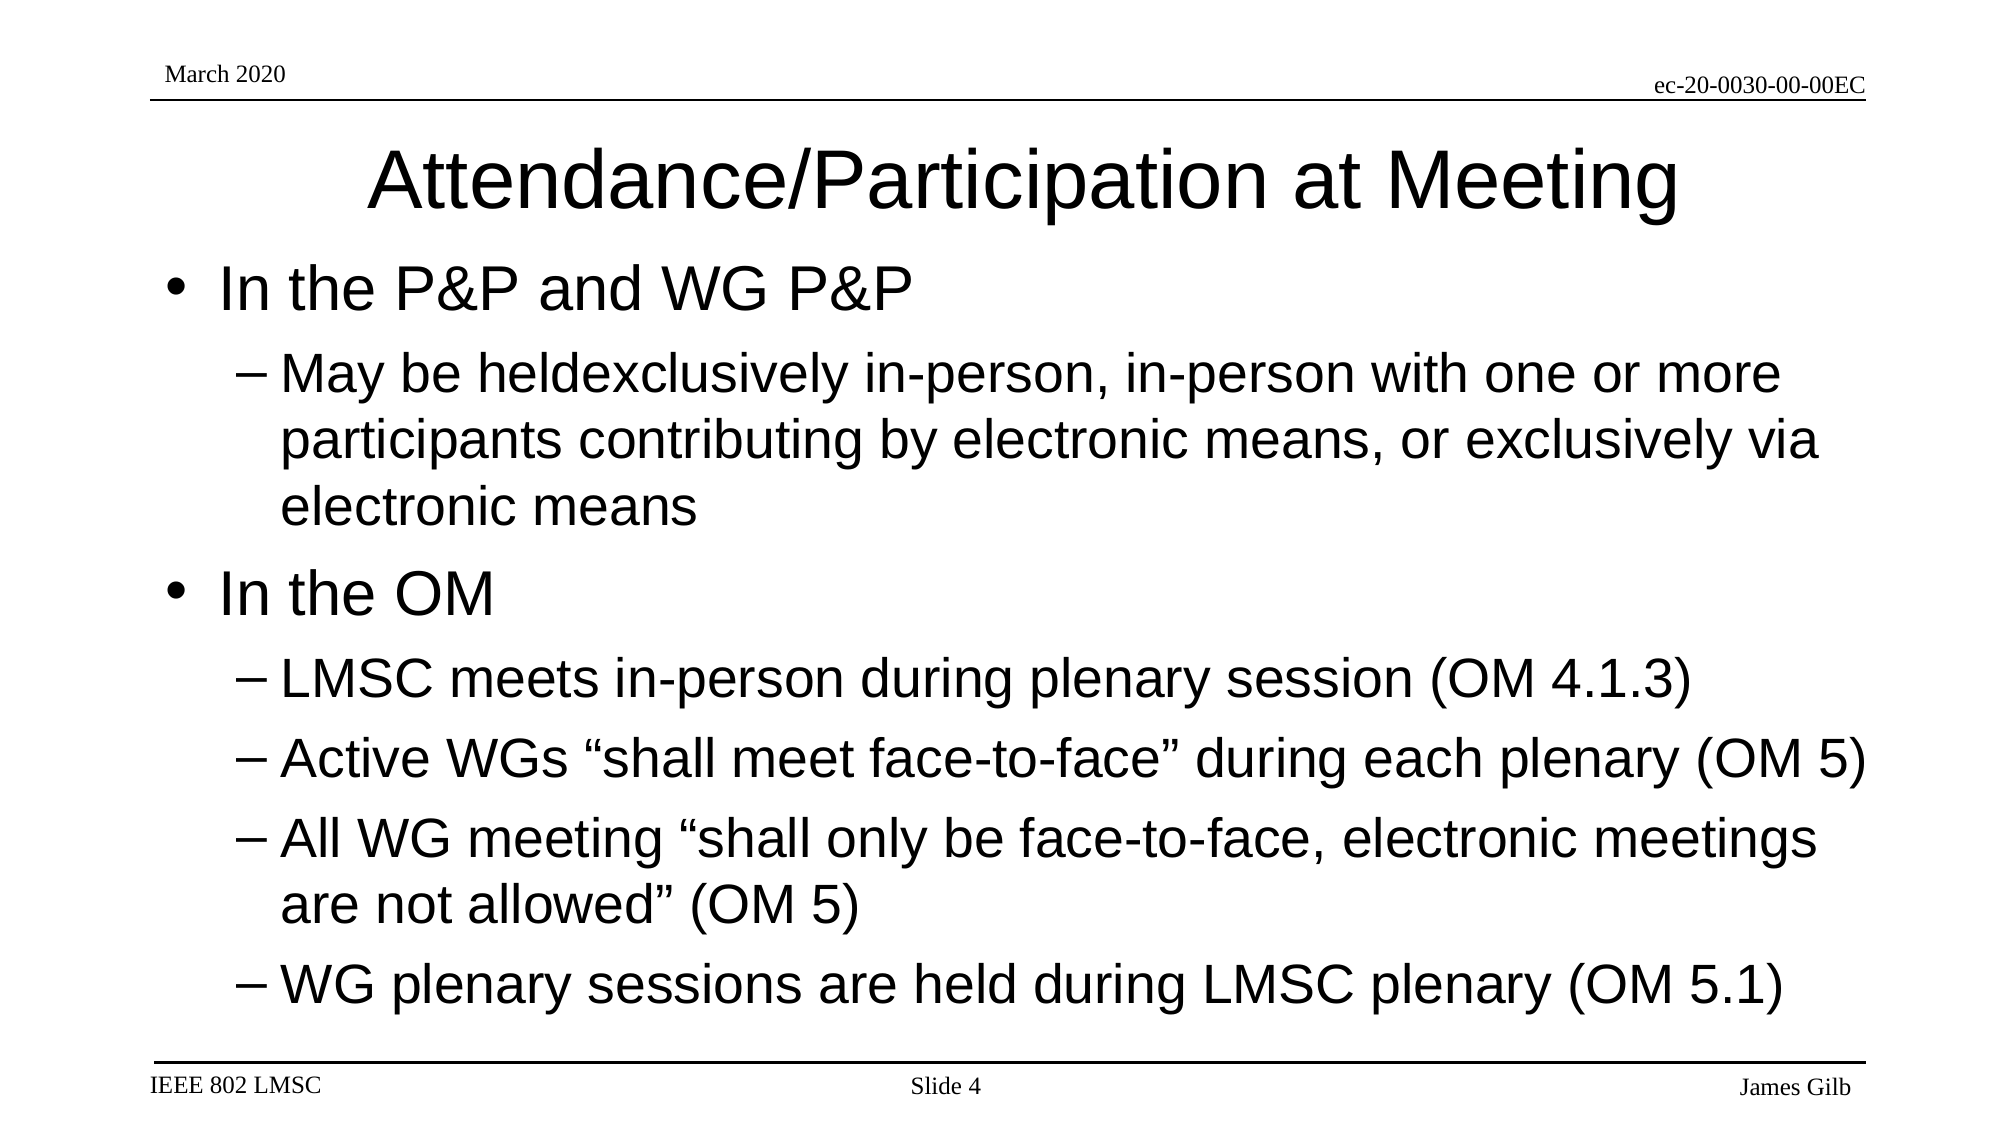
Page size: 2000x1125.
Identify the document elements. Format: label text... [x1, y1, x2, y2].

title Attendance/Participation at Meeting [149, 112, 1900, 238]
list In the P&P and WG P&P May be heldexclusively in-person, in-person with one or more participants contributing by electronic means, or exclusively via electronic means In the OM LMSC meets in-person during plenary session (OM 4.1.3) Active WGs “shall meet face-to-face” during each plenary (OM 5) All WG meeting “shall only be face-to-face, electronic meetings are not allowed” (OM 5) WG plenary sessions are held during LMSC plenary (OM 5.1) [149, 239, 1900, 1051]
